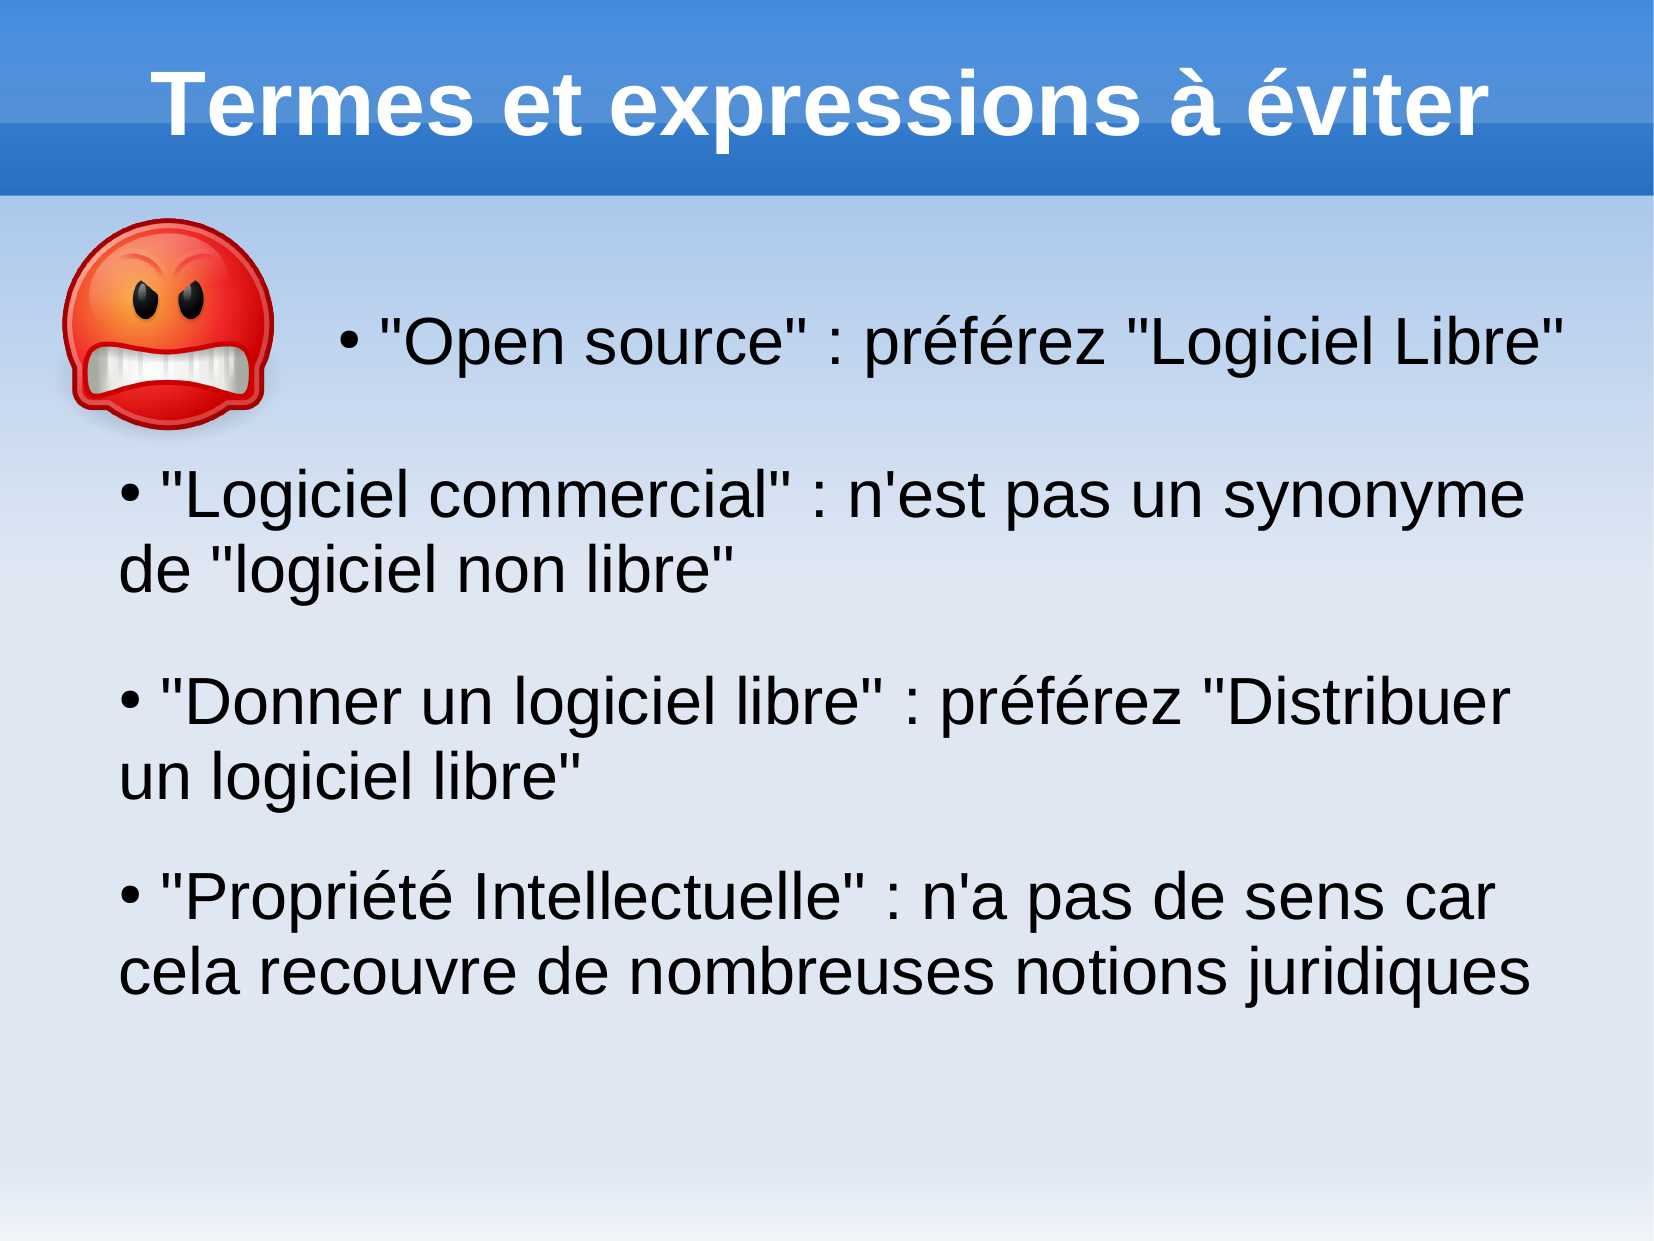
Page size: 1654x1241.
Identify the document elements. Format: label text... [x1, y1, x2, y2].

picture [0, 0, 1654, 1241]
text_box "Logiciel commercial" : n'est pas un synonyme de "logiciel non libre" [103, 449, 1563, 631]
text_box "Donner un logiciel libre" : préférez "Distribuer un logiciel libre" [103, 656, 1563, 838]
title Termes et expressions à éviter [76, 0, 1565, 208]
text_box "Open source" : préférez "Logiciel Libre" [322, 296, 1654, 395]
text_box "Propriété Intellectuelle" : n'a pas de sens car cela recouvre de nombreuses notions juridiques [103, 851, 1563, 1033]
